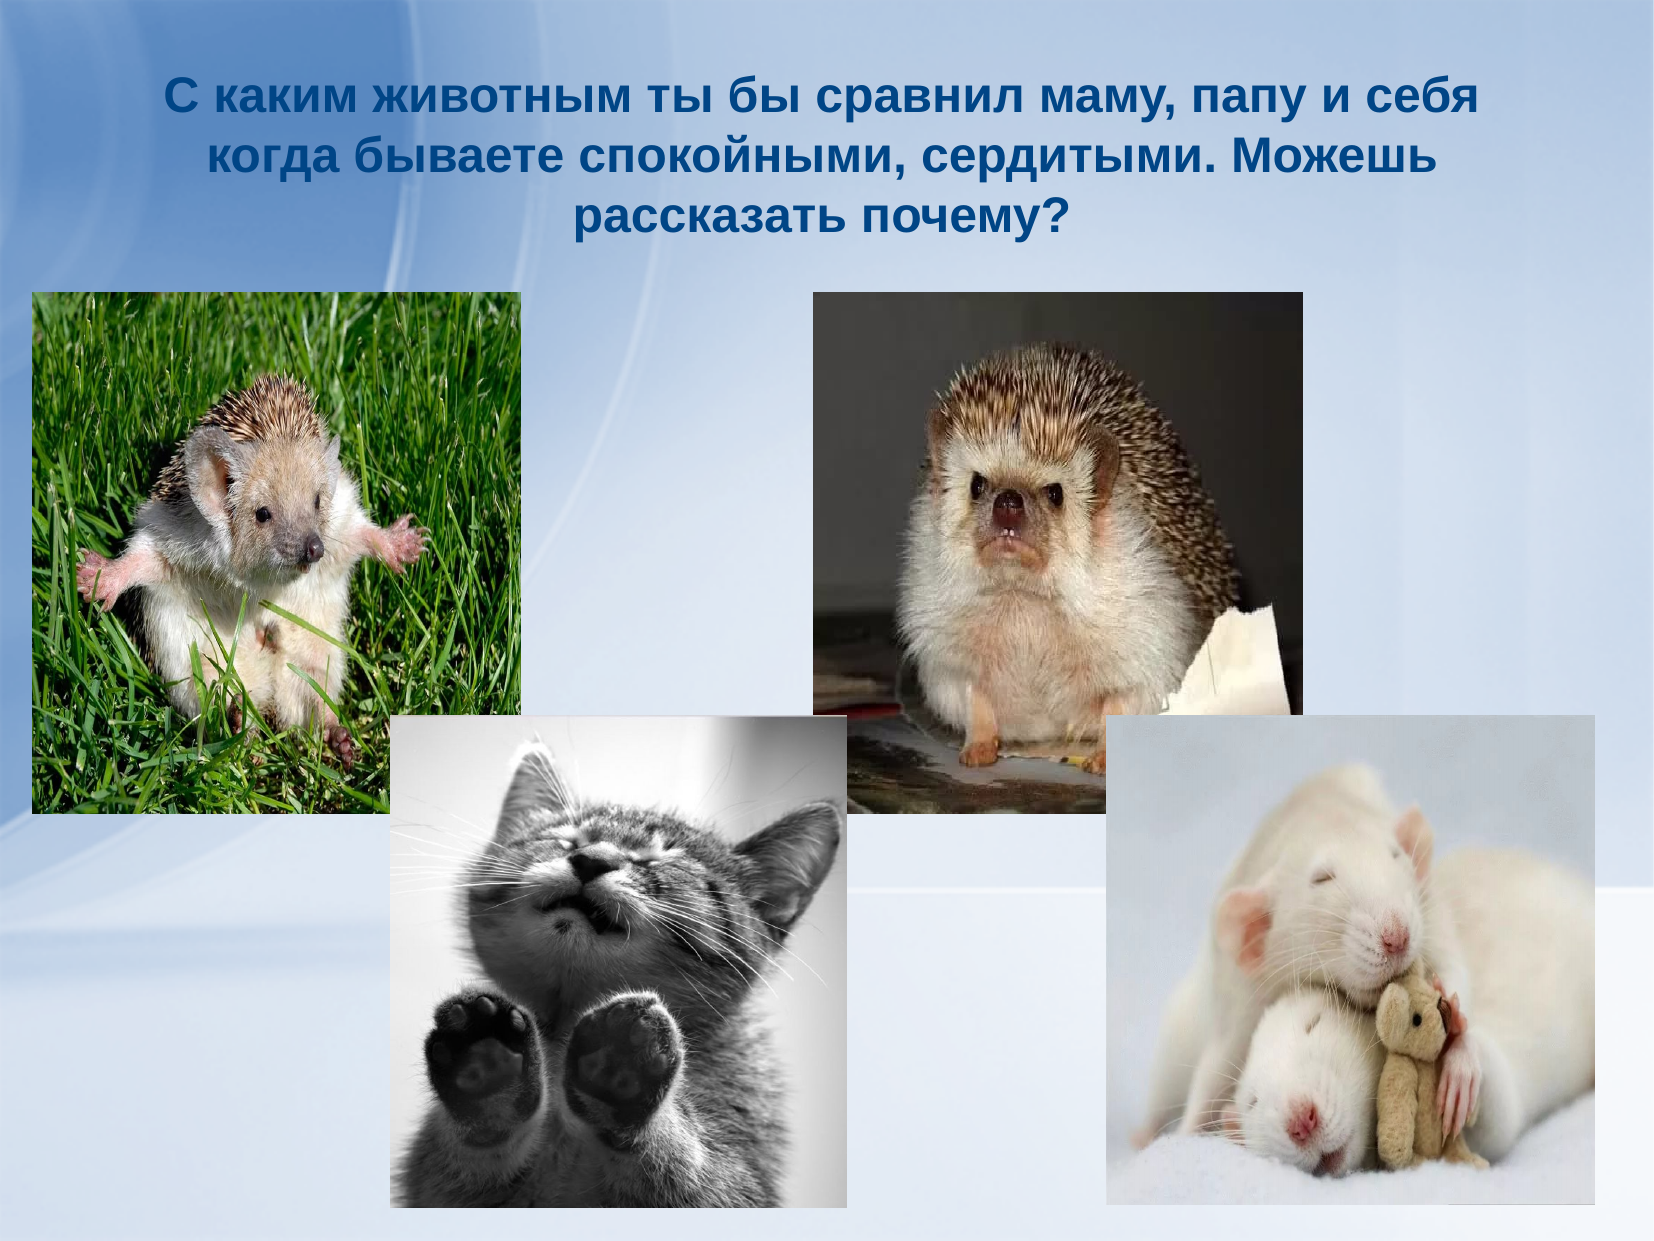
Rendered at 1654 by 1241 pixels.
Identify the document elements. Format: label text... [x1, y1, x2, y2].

picture [0, 0, 1654, 1241]
title С каким животным ты бы сравнил маму, папу и себя когда бываете спокойными, сердитыми. Можешь рассказать почему? [82, 14, 1562, 292]
